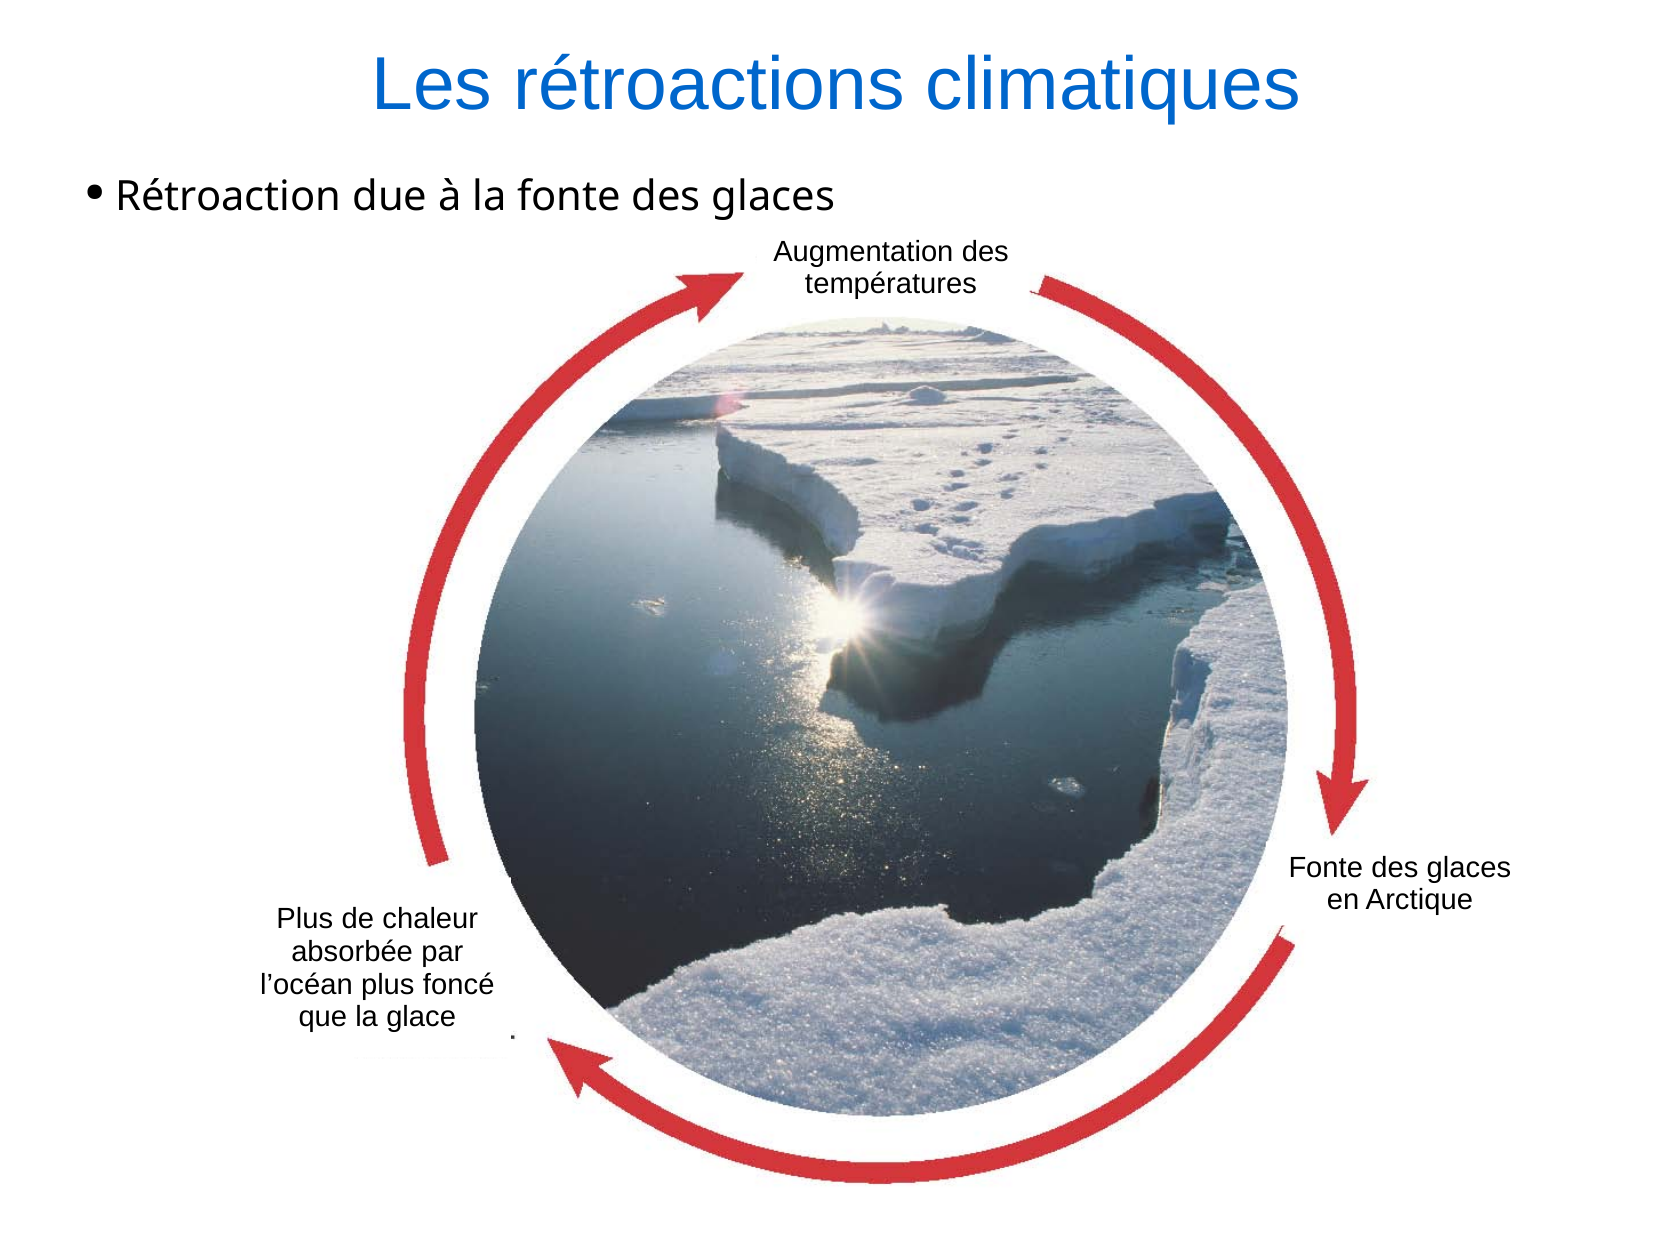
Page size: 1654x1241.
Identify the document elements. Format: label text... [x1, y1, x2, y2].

text_box Rétroaction due à la fonte des glaces [70, 160, 1609, 1192]
text_box Augmentation des températures [757, 218, 1026, 317]
text_box Plus de chaleur absorbée par l’océan plus foncé que la glace [244, 877, 511, 1058]
picture [262, 236, 1449, 1224]
text_box Fonte des glaces en Arctique [1265, 841, 1535, 926]
text_box Les rétroactions climatiques [68, 26, 1605, 127]
